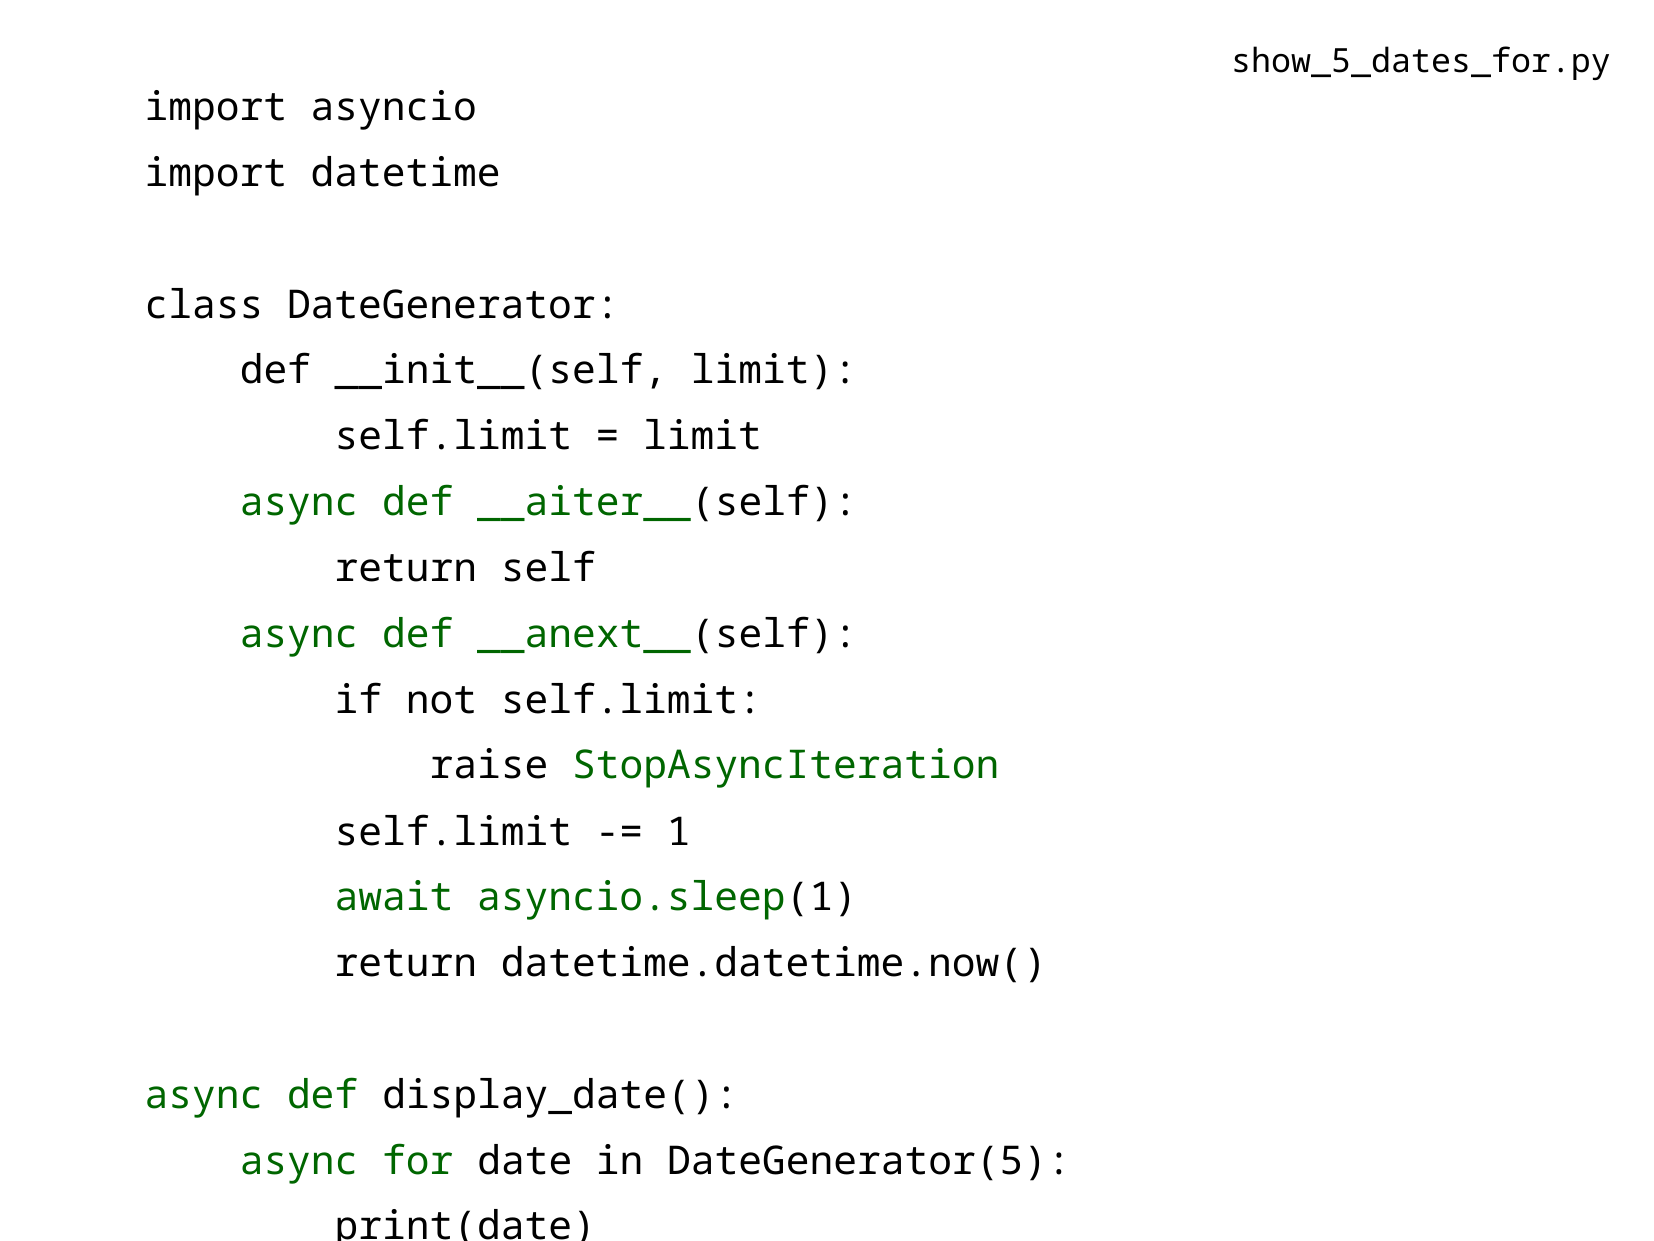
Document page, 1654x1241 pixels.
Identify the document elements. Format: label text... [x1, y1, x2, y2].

text_box show_5_dates_for.py [1216, 29, 1633, 122]
text_box import asyncio import datetime class DateGenerator: def __init__(self, limit): self.limit = limit async def __aiter__(self): return self async def __anext__(self): if not self.limit: raise StopAsyncIteration self.limit -= 1 await asyncio.sleep(1) return datetime.datetime.now() async def display_date(): async for date in DateGenerator(5): print(date) loop = asyncio.get_event_loop() loop.run_until_complete(display_date()) [129, 70, 1627, 1215]
